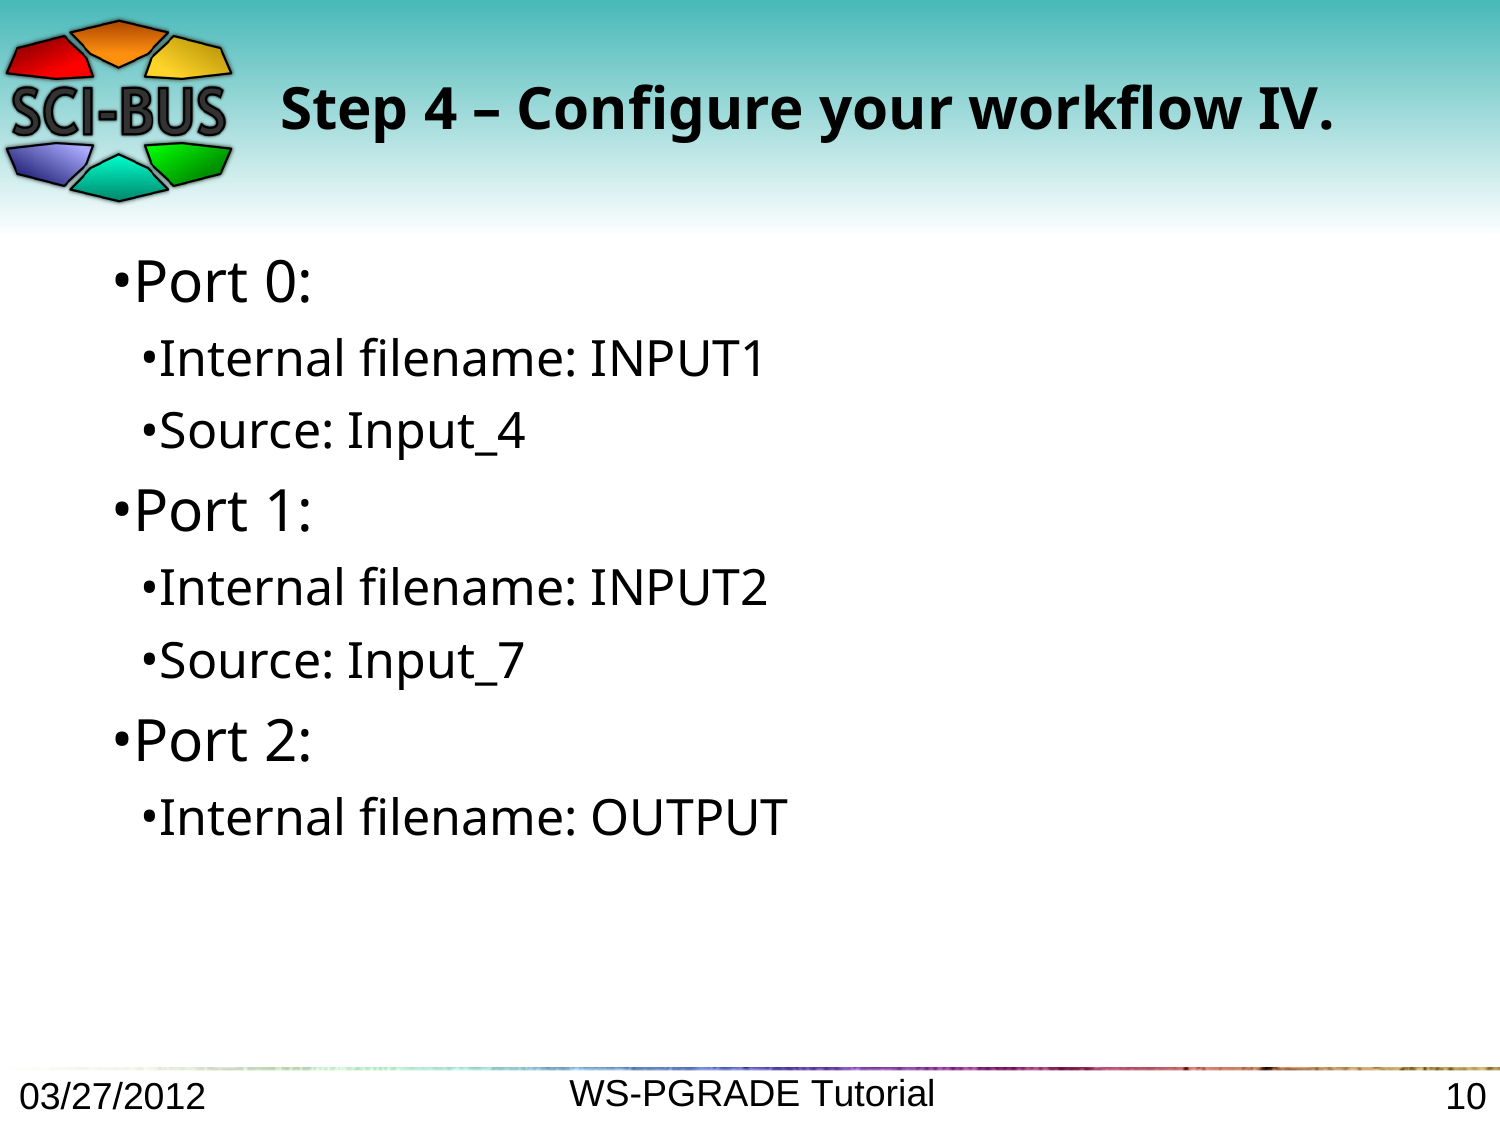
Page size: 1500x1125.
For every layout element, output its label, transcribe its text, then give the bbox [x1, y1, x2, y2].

picture [0, 1067, 1500, 1125]
list Port 0: Internal filename: INPUT1 Source: Input_4 Port 1: Internal filename: INPUT2 Source: Input_7 Port 2: Internal filename: OUTPUT [87, 236, 1426, 995]
picture [0, 15, 237, 207]
title Step 4 – Configure your workflow IV. [265, 29, 1477, 183]
